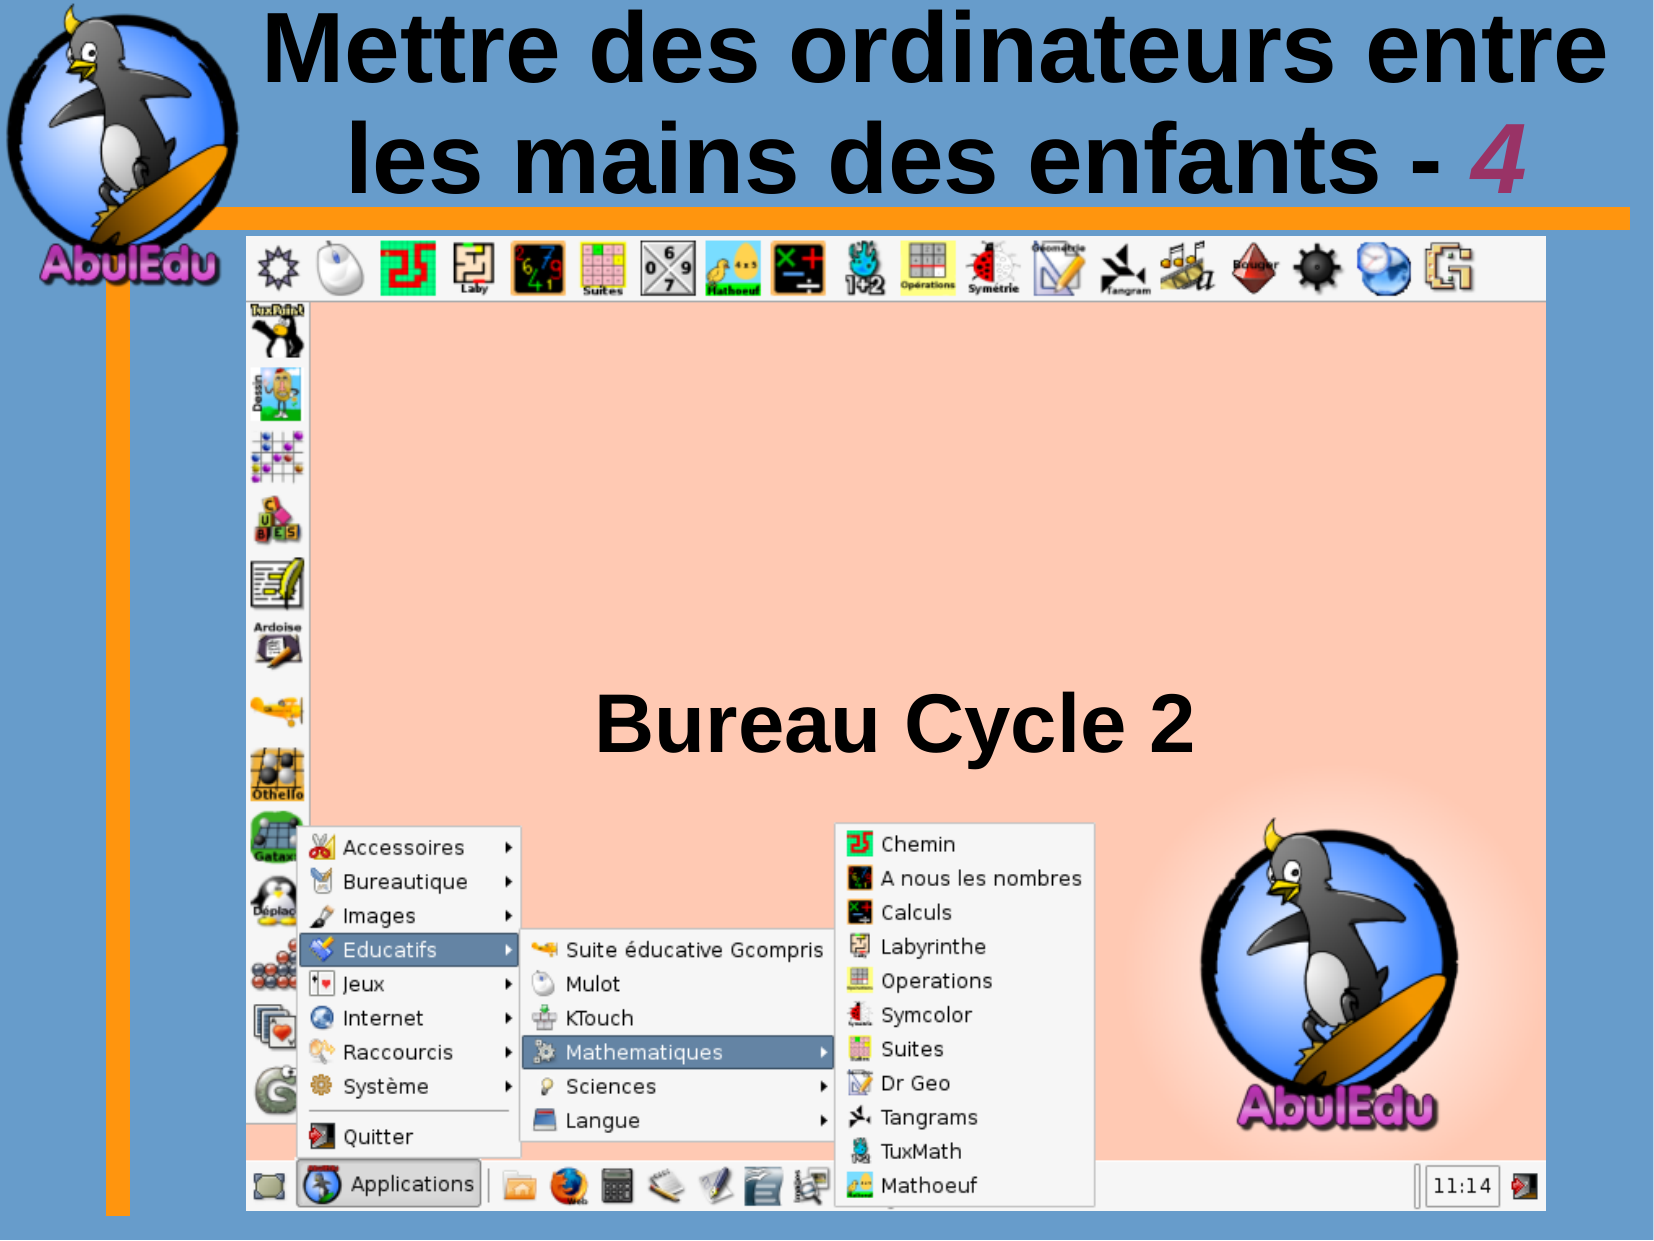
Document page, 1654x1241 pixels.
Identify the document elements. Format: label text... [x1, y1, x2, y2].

title Mettre des ordinateurs entre les mains des enfants - 4 [248, 0, 1636, 216]
picture [0, 0, 1546, 1211]
